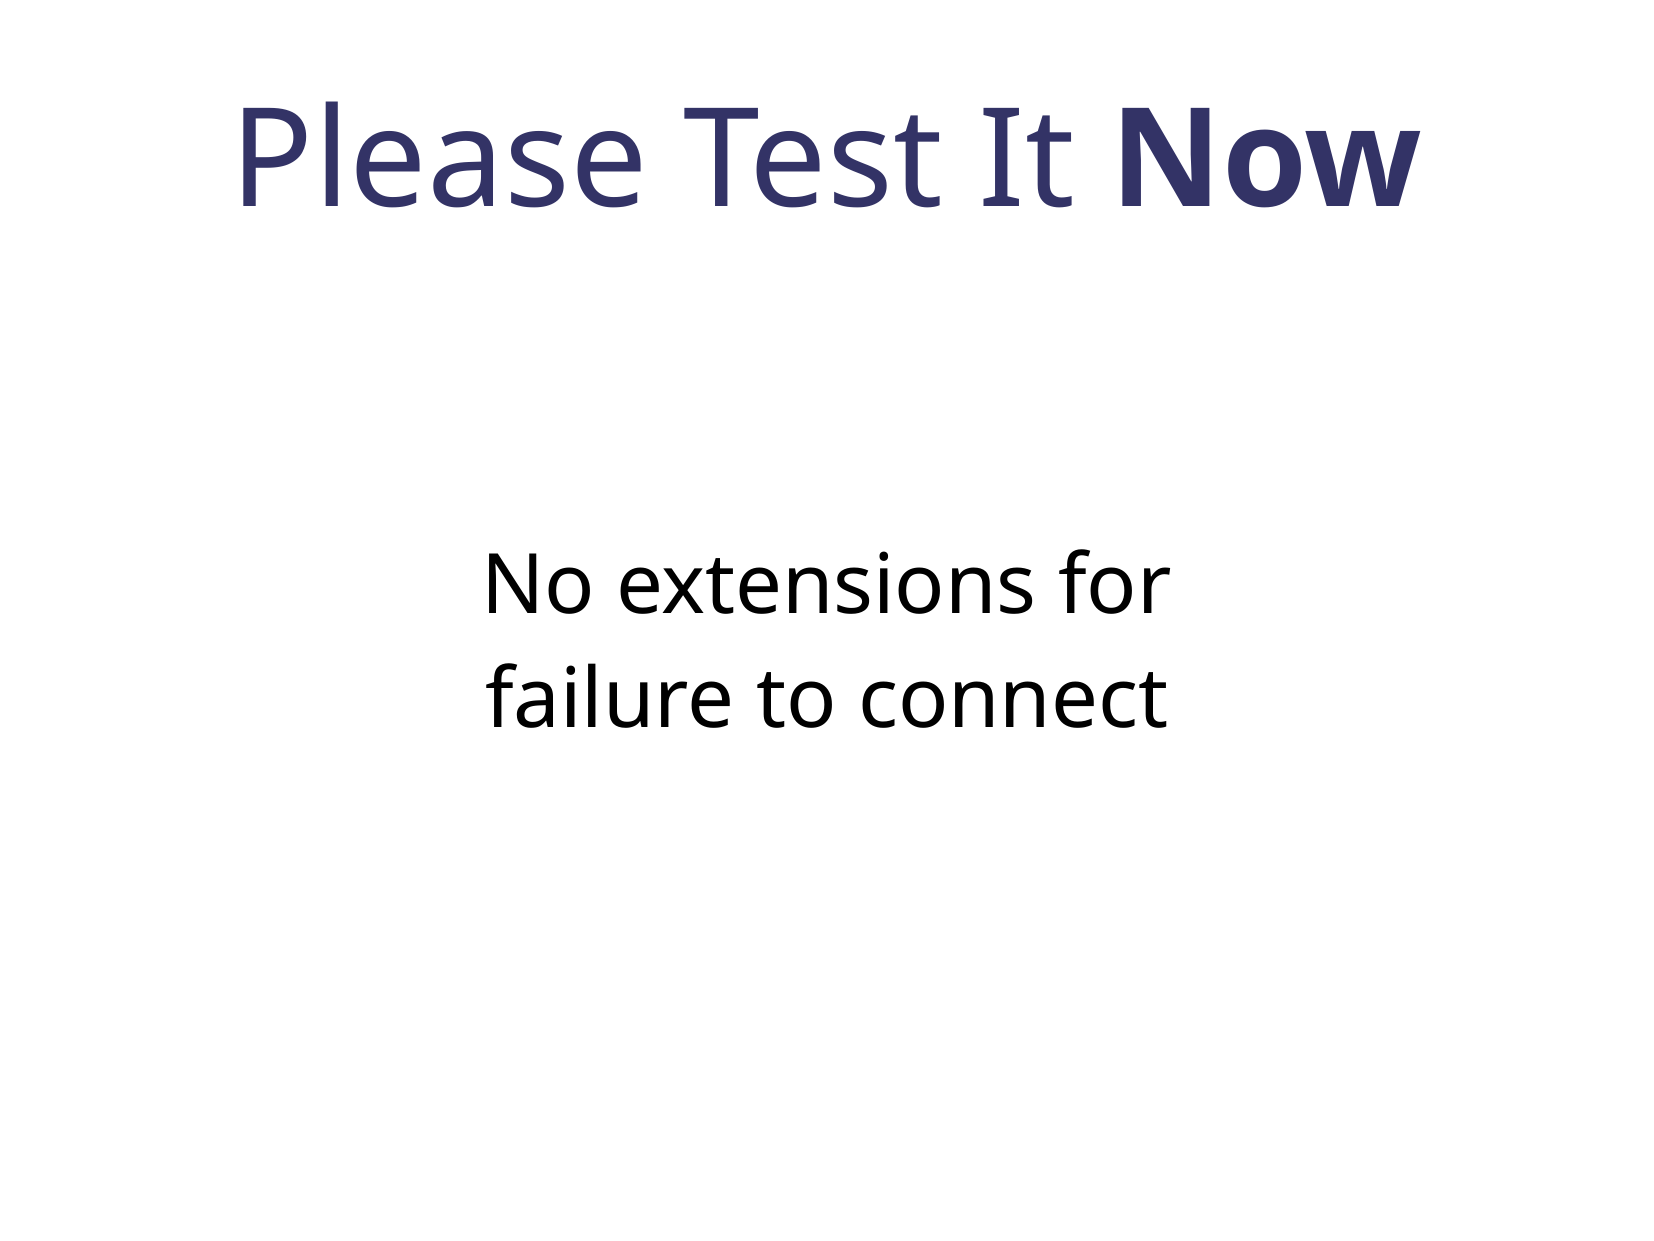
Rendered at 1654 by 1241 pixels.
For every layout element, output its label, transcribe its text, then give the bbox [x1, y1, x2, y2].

title Please Test It Now [82, 56, 1571, 250]
subtitle No extensions for failure to connect [82, 525, 1571, 1094]
